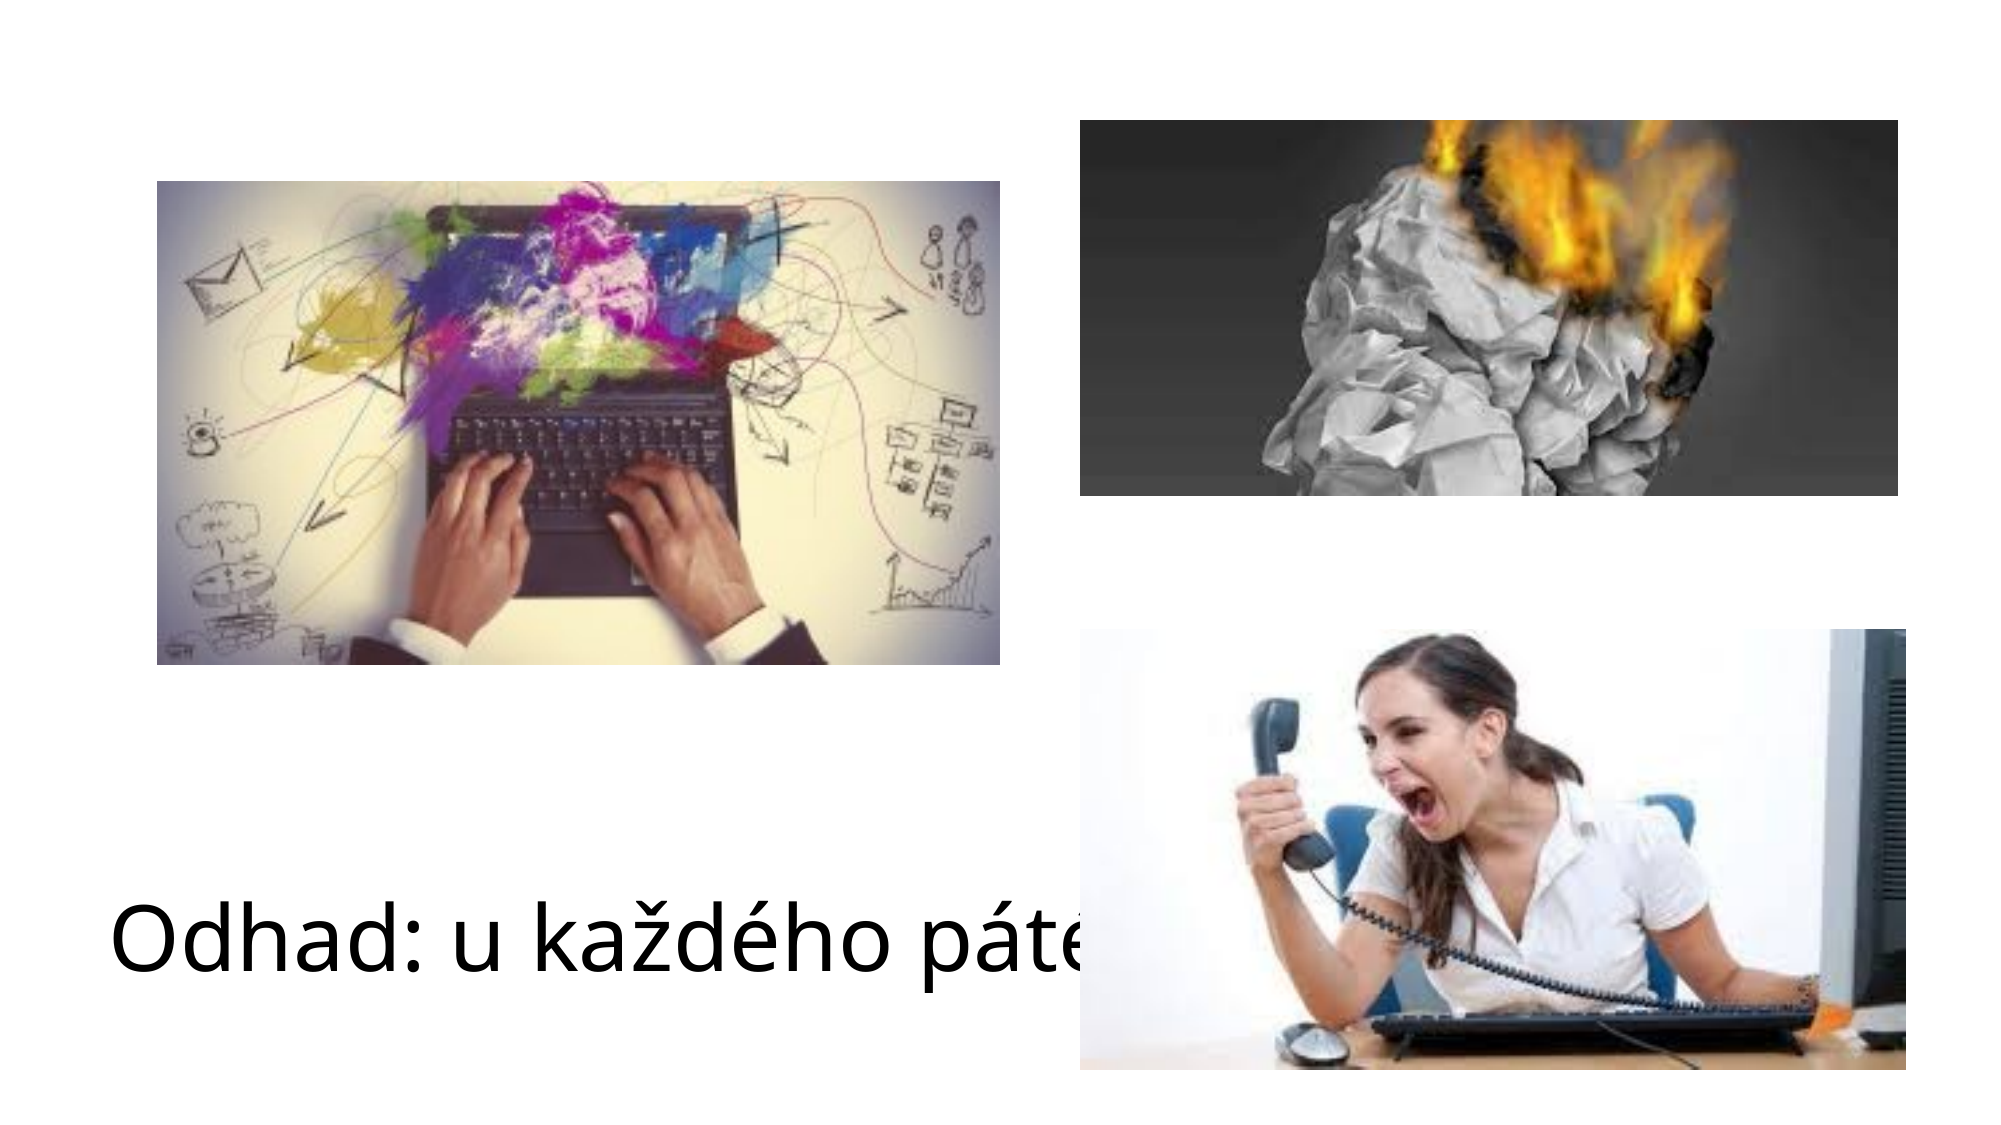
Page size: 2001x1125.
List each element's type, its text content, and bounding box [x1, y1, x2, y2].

picture [1080, 629, 1906, 1070]
picture [157, 181, 1000, 665]
picture [1080, 120, 1898, 496]
title Odhad: u každého pátého [94, 832, 1080, 1051]
